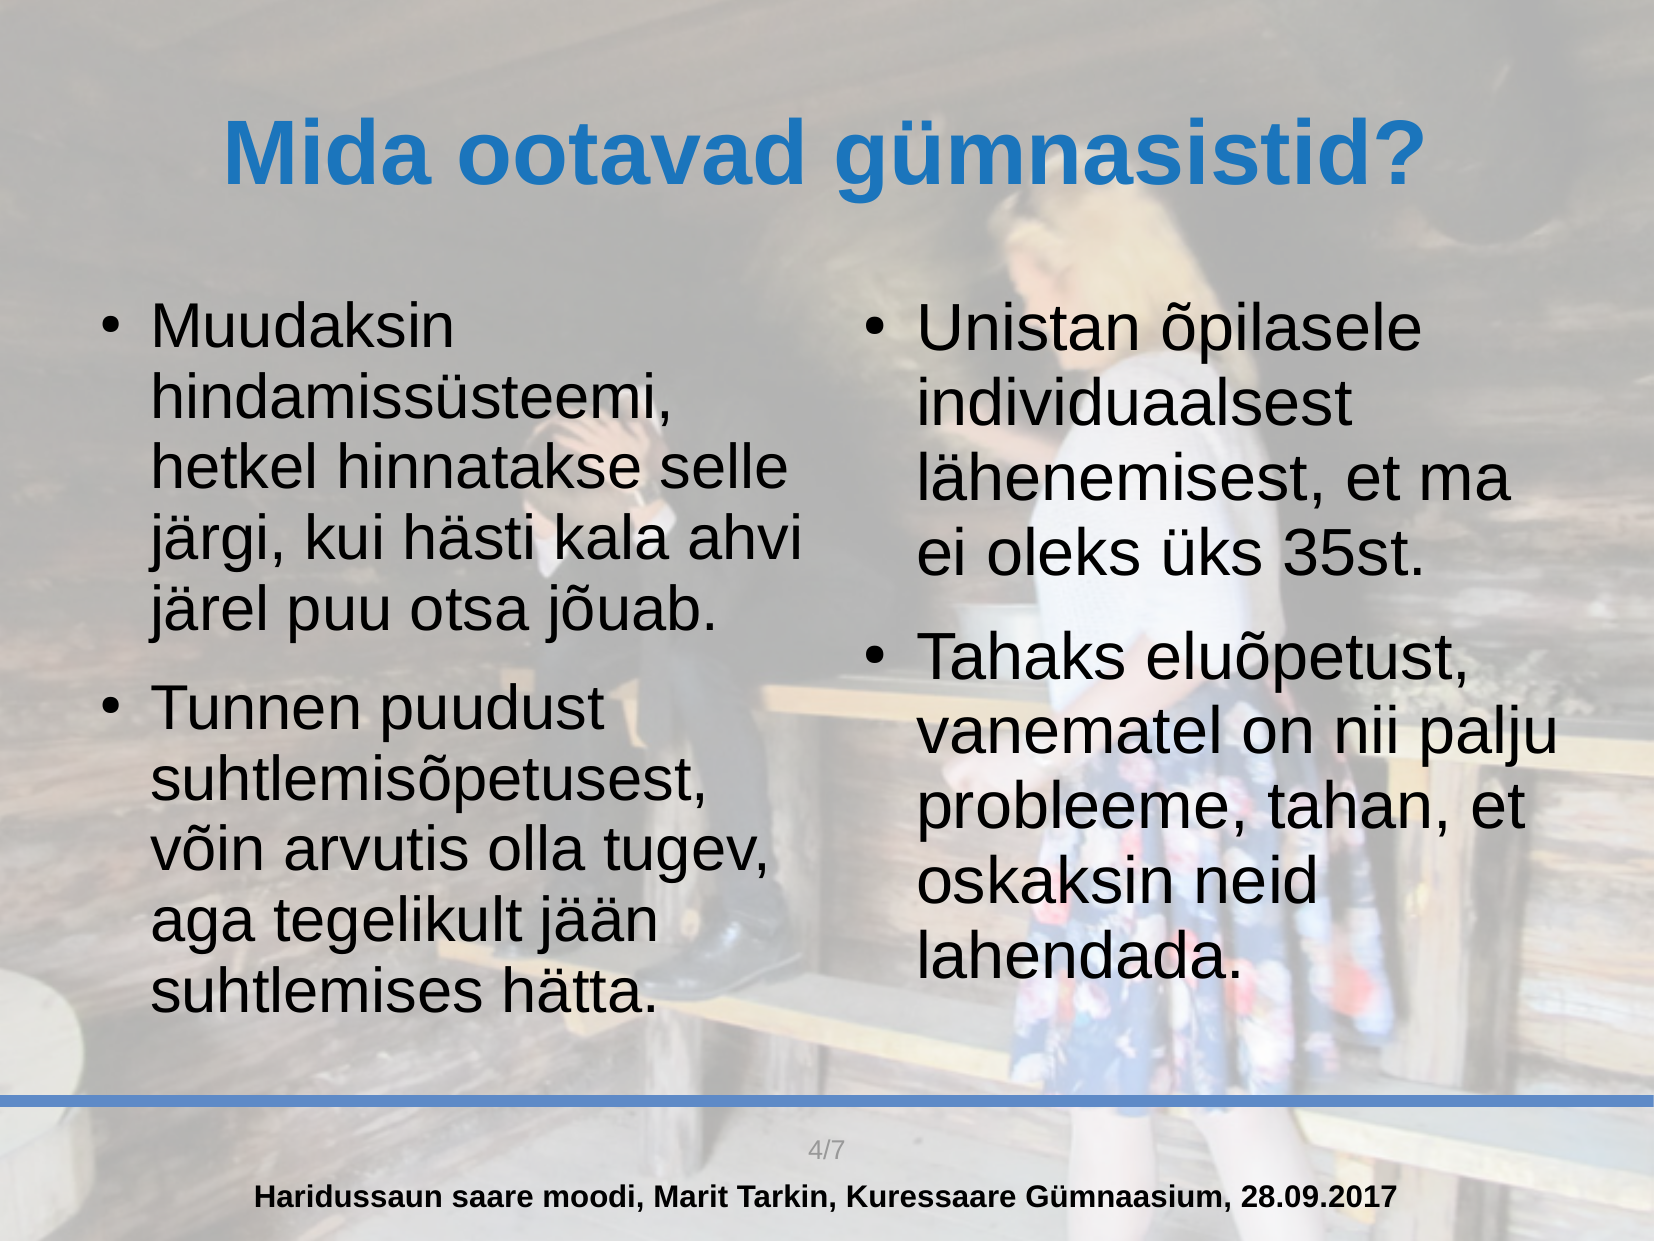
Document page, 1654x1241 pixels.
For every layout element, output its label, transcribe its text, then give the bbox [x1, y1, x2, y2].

list Muudaksin hindamissüsteemi, hetkel hinnatakse selle järgi, kui hästi kala ahvi järel puu otsa jõuab. Tunnen puudust suhtlemisõpetusest, võin arvutis olla tugev, aga tegelikult jään suhtlemises hätta. [82, 290, 809, 1099]
title Mida ootavad gümnasistid? [82, 49, 1571, 257]
list Unistan õpilasele individuaalsest lähenemisest, et ma ei oleks üks 35st. Tahaks eluõpetust, vanematel on nii palju probleeme, tahan, et oskaksin neid lahendada. [845, 290, 1572, 1099]
